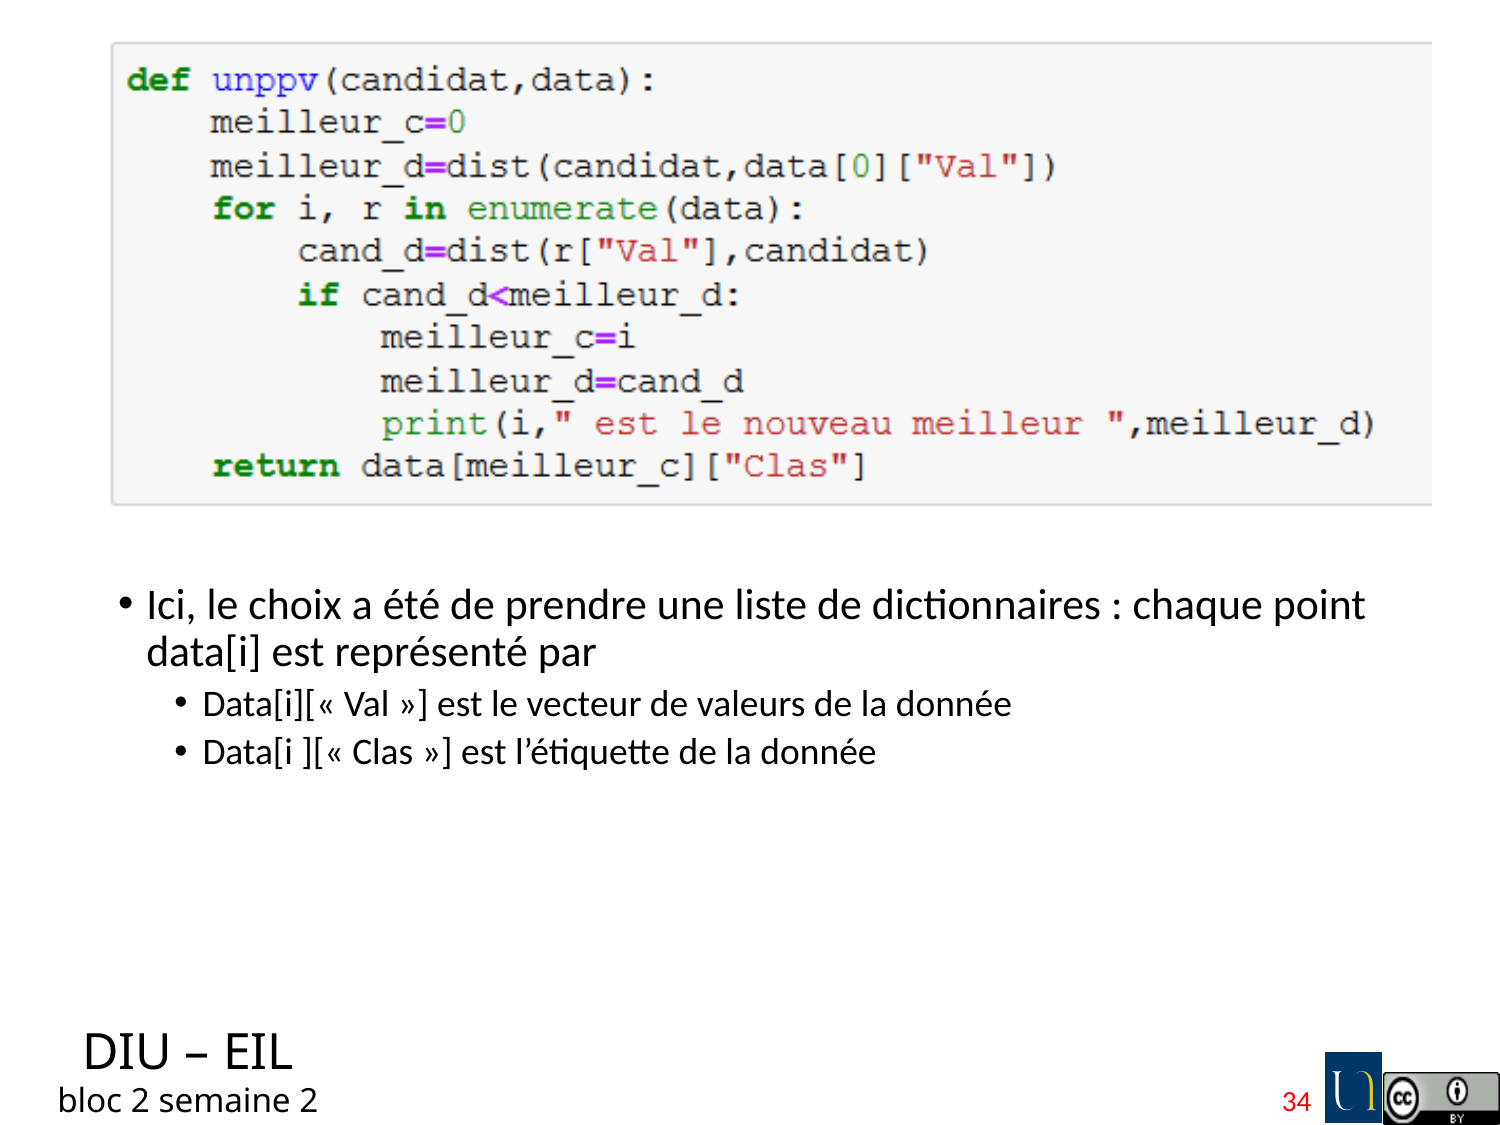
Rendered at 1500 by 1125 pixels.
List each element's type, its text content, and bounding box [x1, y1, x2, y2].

picture [1325, 1052, 1382, 1123]
list Ici, le choix a été de prendre une liste de dictionnaires : chaque point data[i] est représenté par Data[i][« Val »] est le vecteur de valeurs de la donnée Data[i ][« Clas »] est l’étiquette de la donnée [103, 574, 1397, 1014]
picture [103, 32, 1432, 518]
slide_number <numéro> [1240, 1070, 1327, 1125]
picture [1383, 1072, 1500, 1125]
